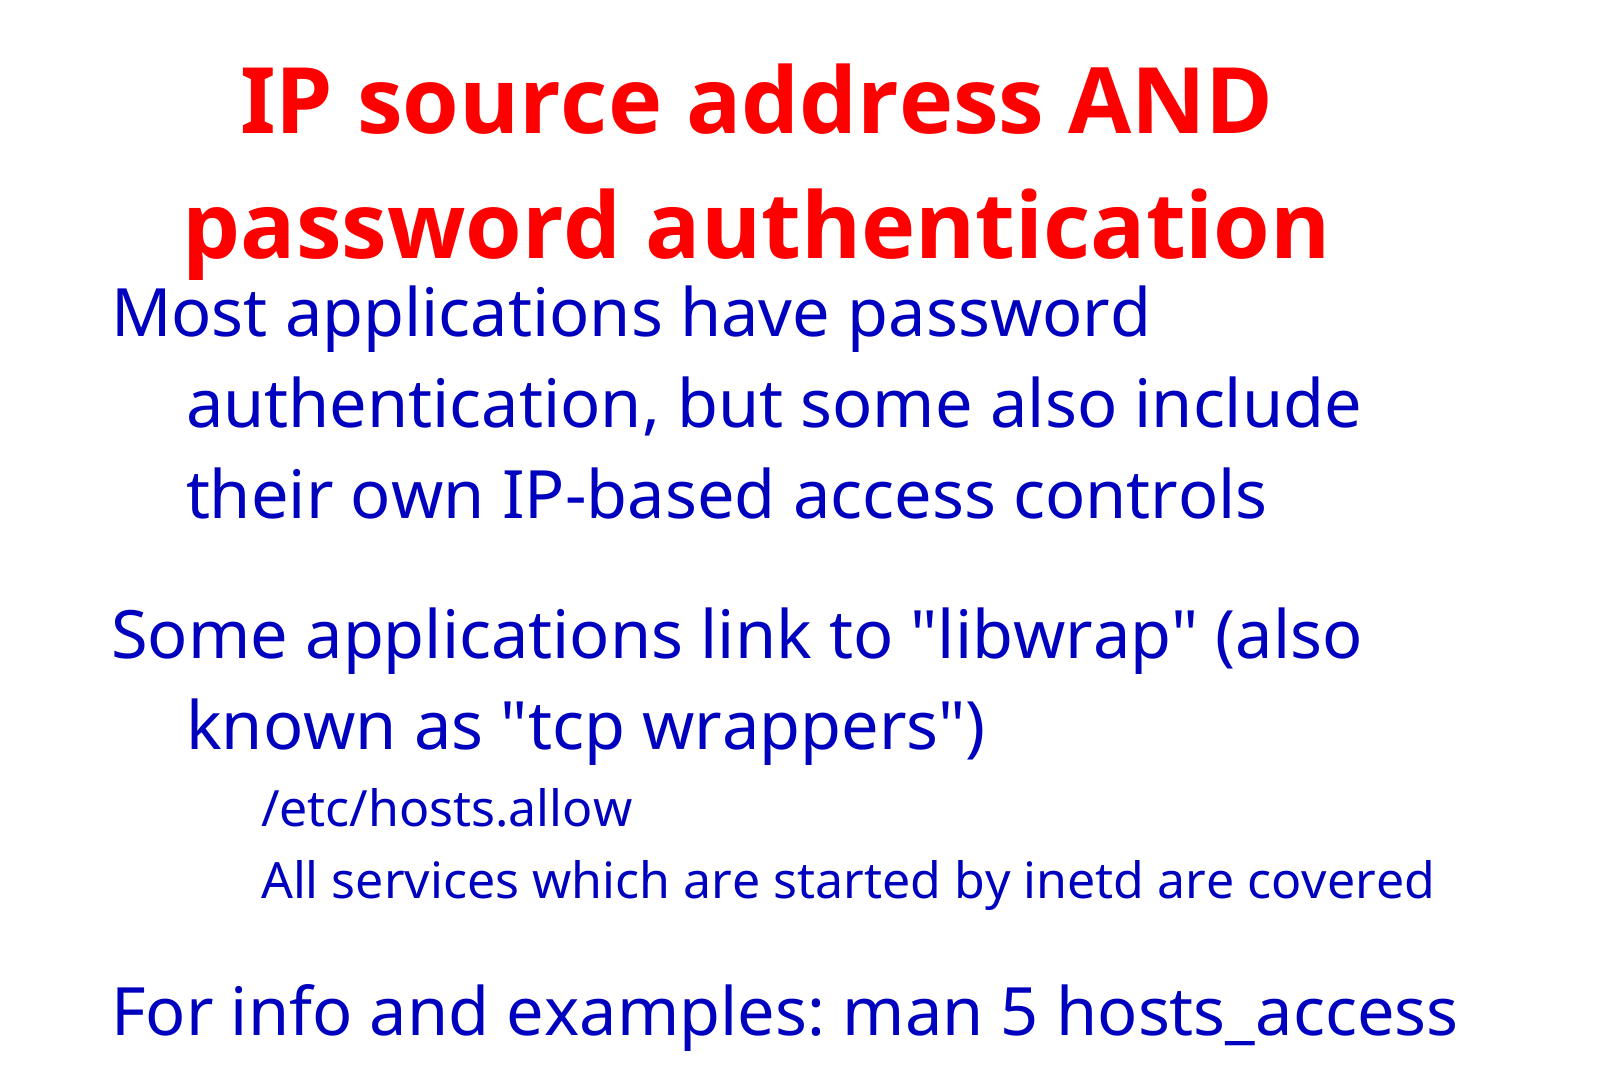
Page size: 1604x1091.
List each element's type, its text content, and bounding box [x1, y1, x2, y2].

title IP source address AND password authentication [21, 35, 1494, 256]
list Most applications have password authentication, but some also include their own IP-based access controls Some applications link to "libwrap" (also known as "tcp wrappers") /etc/hosts.allow All services which are started by inetd are covered For info and examples: man 5 hosts_access [110, 265, 1501, 976]
